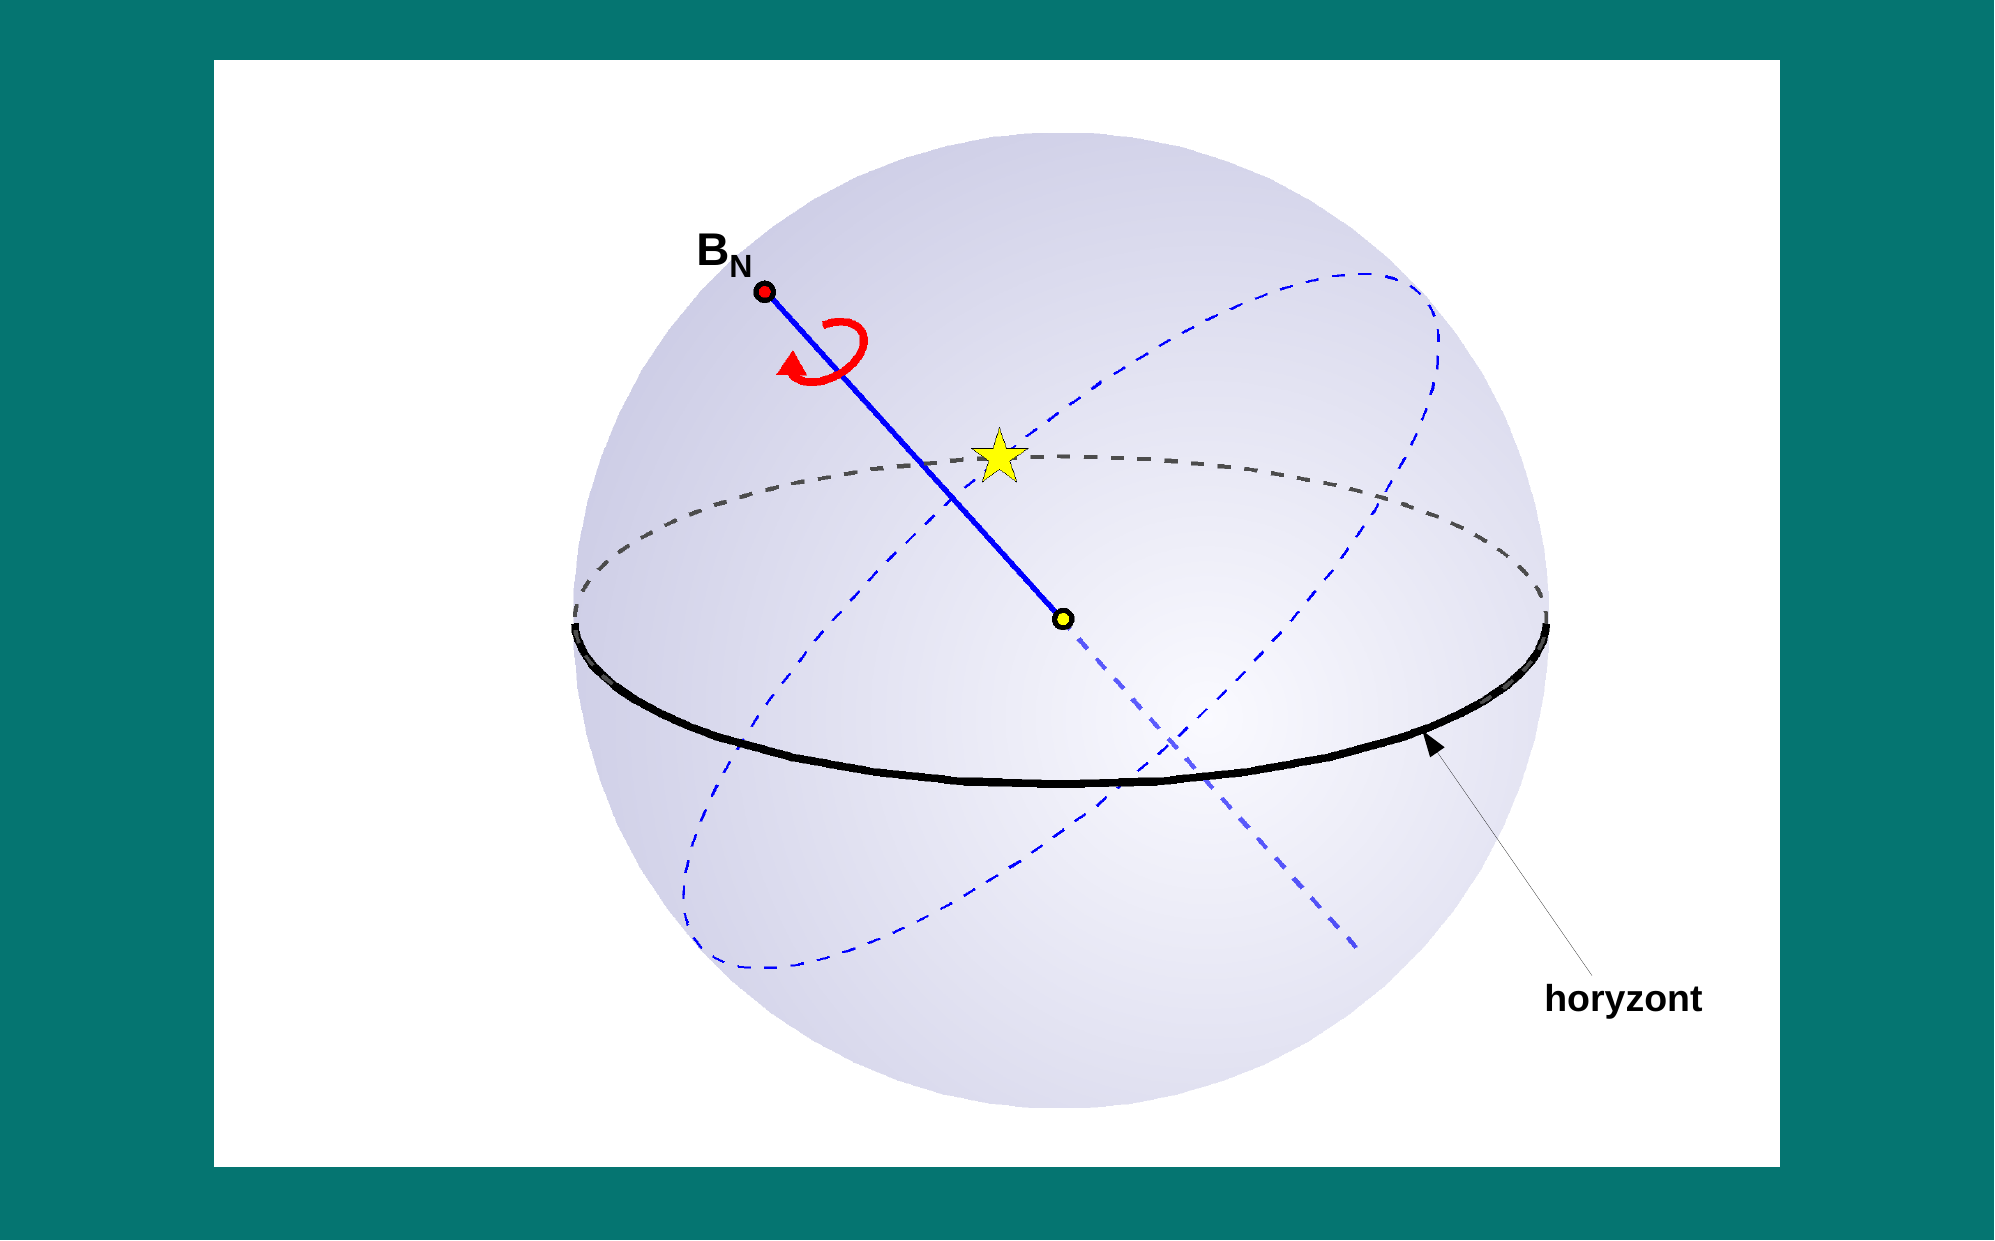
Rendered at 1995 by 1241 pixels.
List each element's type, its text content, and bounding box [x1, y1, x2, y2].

text_box horyzont [1529, 969, 1718, 1027]
text_box BN [681, 216, 768, 292]
picture [214, 60, 1780, 1168]
